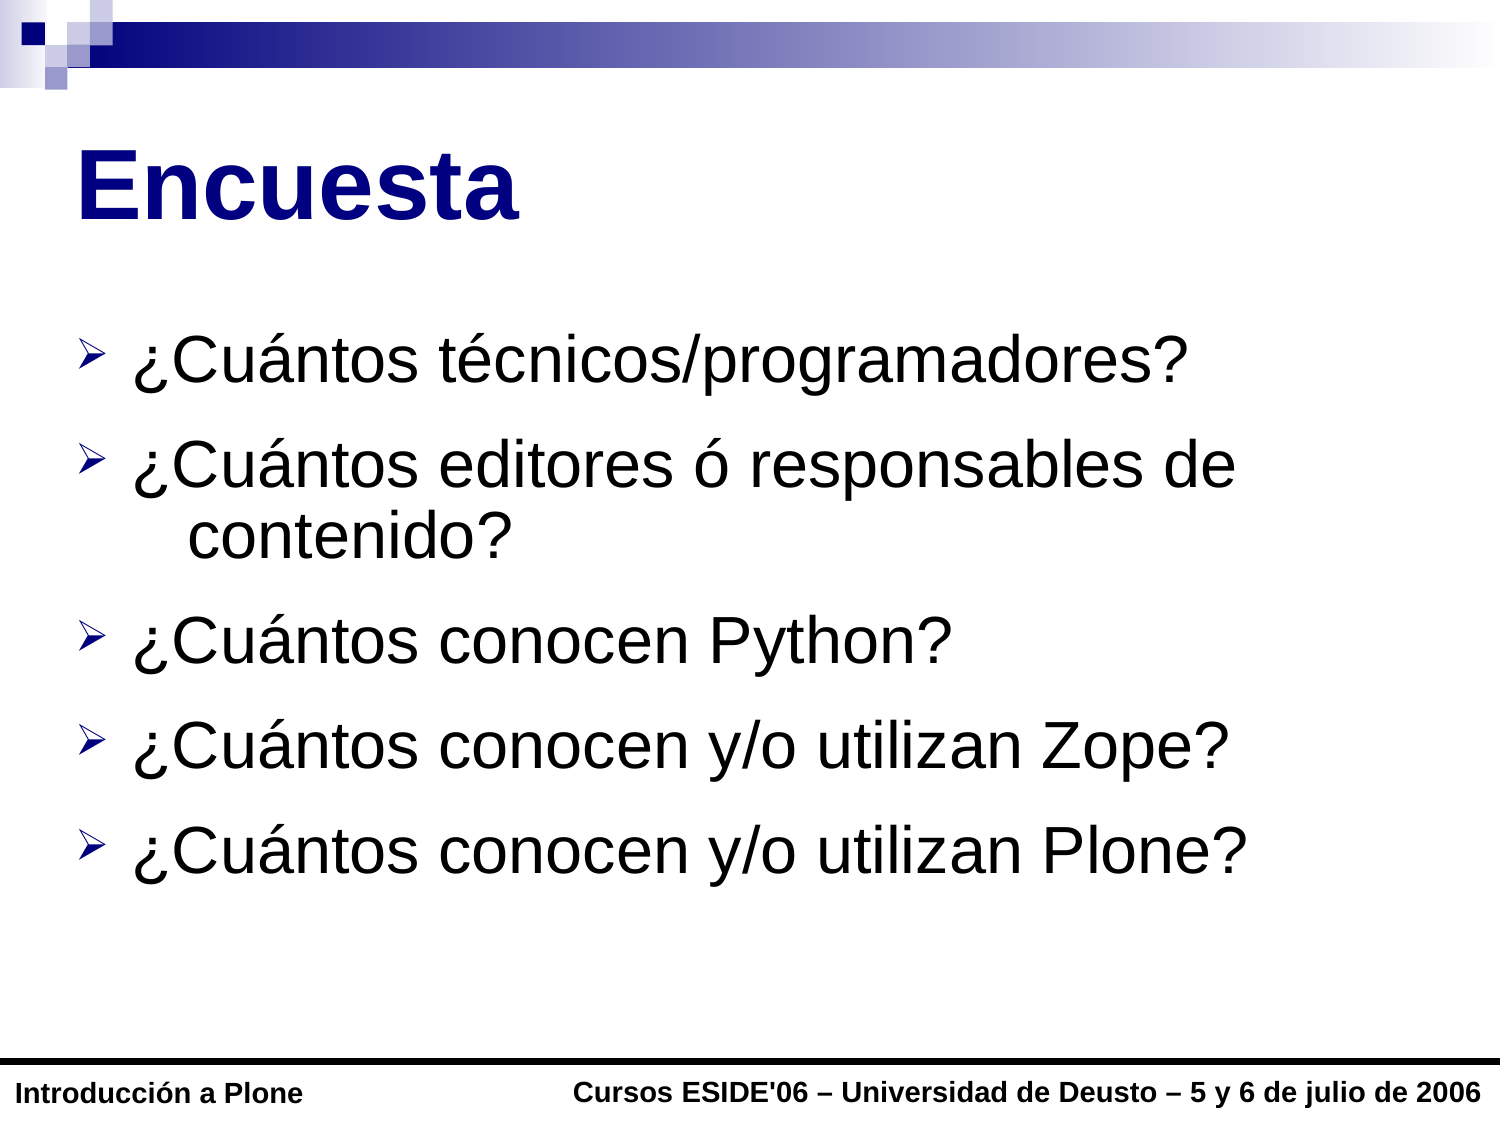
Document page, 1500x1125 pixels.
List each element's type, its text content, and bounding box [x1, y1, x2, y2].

list ¿Cuántos técnicos/programadores? ¿Cuántos editores ó responsables de contenido? ¿Cuántos conocen Python? ¿Cuántos conocen y/o utilizan Zope? ¿Cuántos conocen y/o utilizan Plone? [75, 324, 1426, 1034]
title Encuesta [75, 66, 1426, 309]
